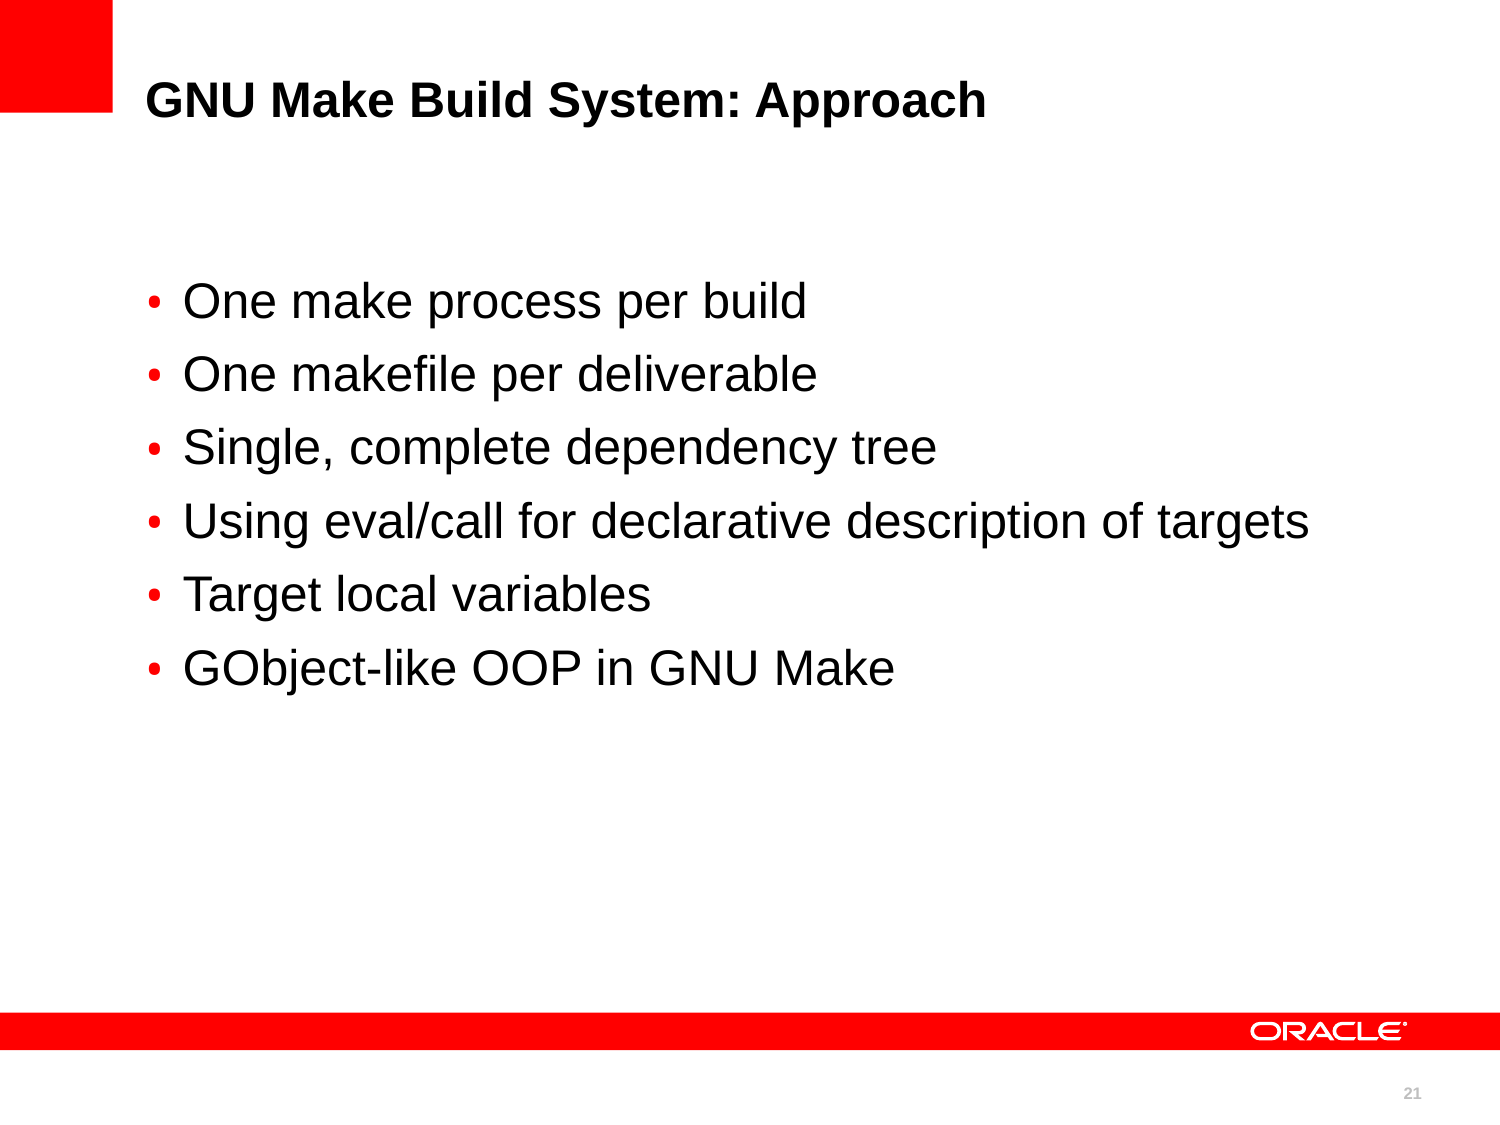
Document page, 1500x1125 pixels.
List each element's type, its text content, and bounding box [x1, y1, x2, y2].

title GNU Make Build System: Approach [145, 67, 1500, 172]
list One make process per build One makefile per deliverable Single, complete dependency tree Using eval/call for declarative description of targets Target local variables GObject-like OOP in GNU Make [145, 272, 1423, 1049]
